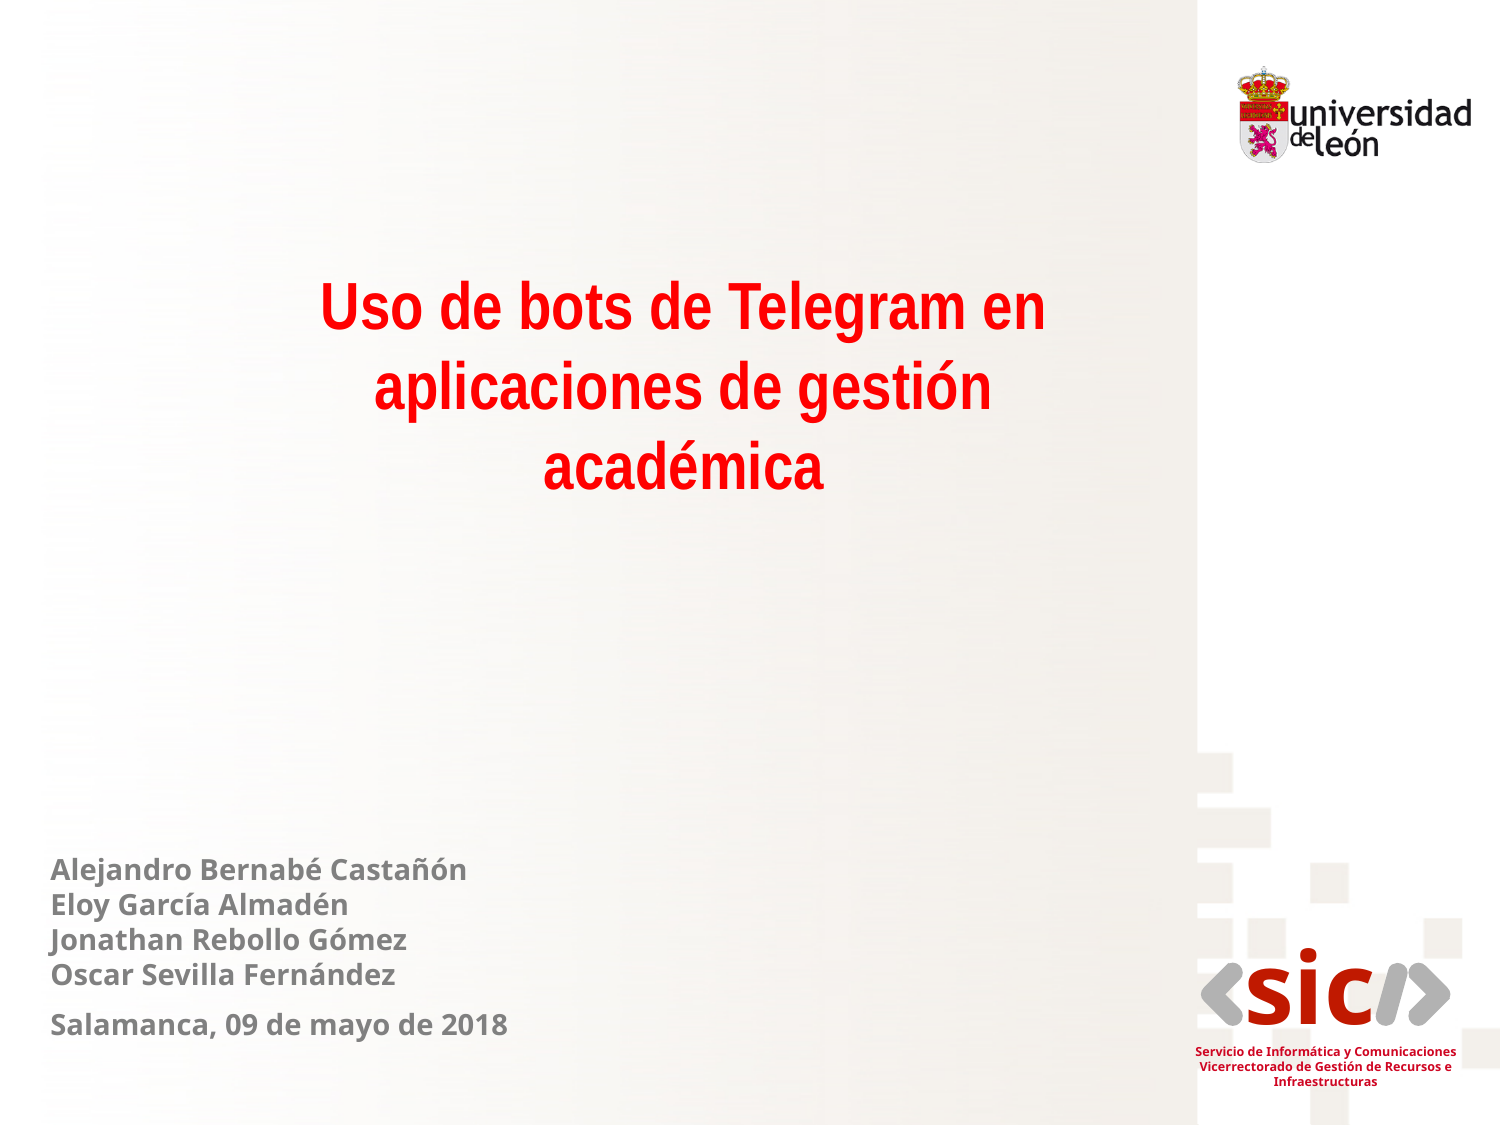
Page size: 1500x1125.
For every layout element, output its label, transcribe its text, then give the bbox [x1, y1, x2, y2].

text_box <sic/> Servicio de Informática y Comunicaciones Vicerrectorado de Gestión de Recursos e Infraestructuras [1151, 916, 1500, 1097]
text_box Alejandro Bernabé Castañón Eloy García Almadén Jonathan Rebollo Gómez Oscar Sevilla Fernández Salamanca, 09 de mayo de 2018 [35, 844, 524, 1049]
text_box Uso de bots de Telegram en aplicaciones de gestión académica [253, 255, 1115, 511]
picture [0, 0, 1500, 1125]
